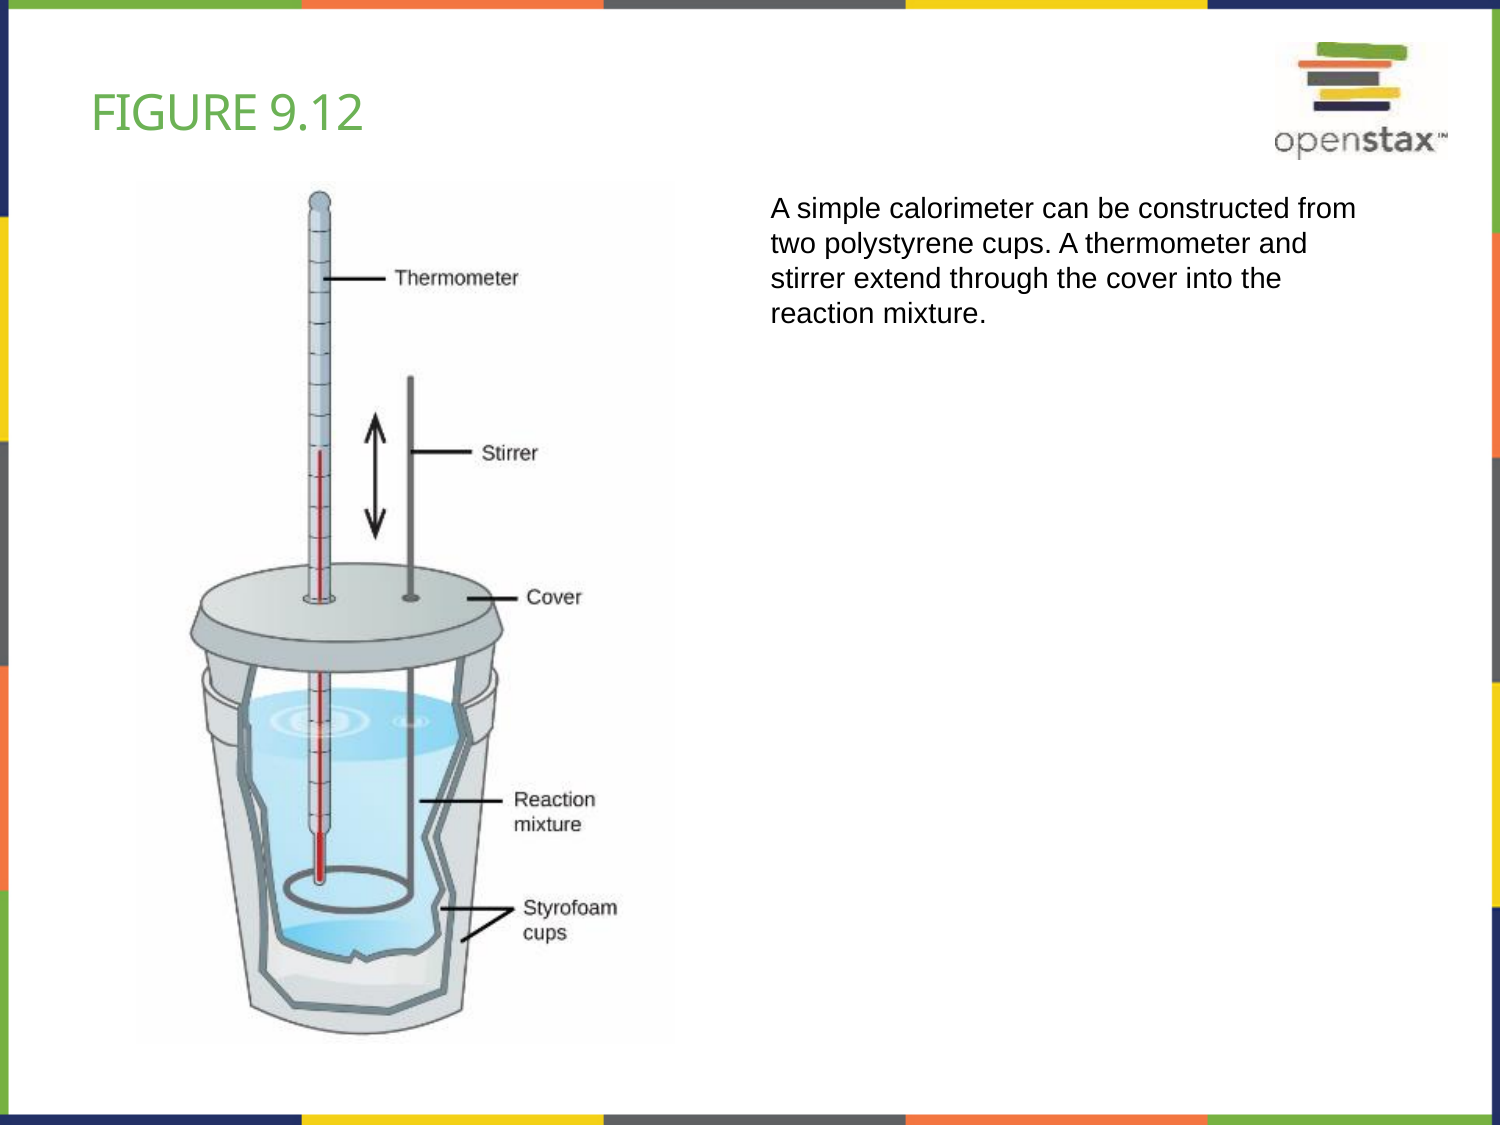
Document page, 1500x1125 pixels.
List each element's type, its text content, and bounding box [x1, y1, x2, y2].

list A simple calorimeter can be constructed from two polystyrene cups. A thermometer and stirrer extend through the cover into the reaction mixture. [755, 181, 1398, 1045]
title Figure 9.12 [75, 39, 1398, 148]
picture [0, 0, 1500, 1125]
